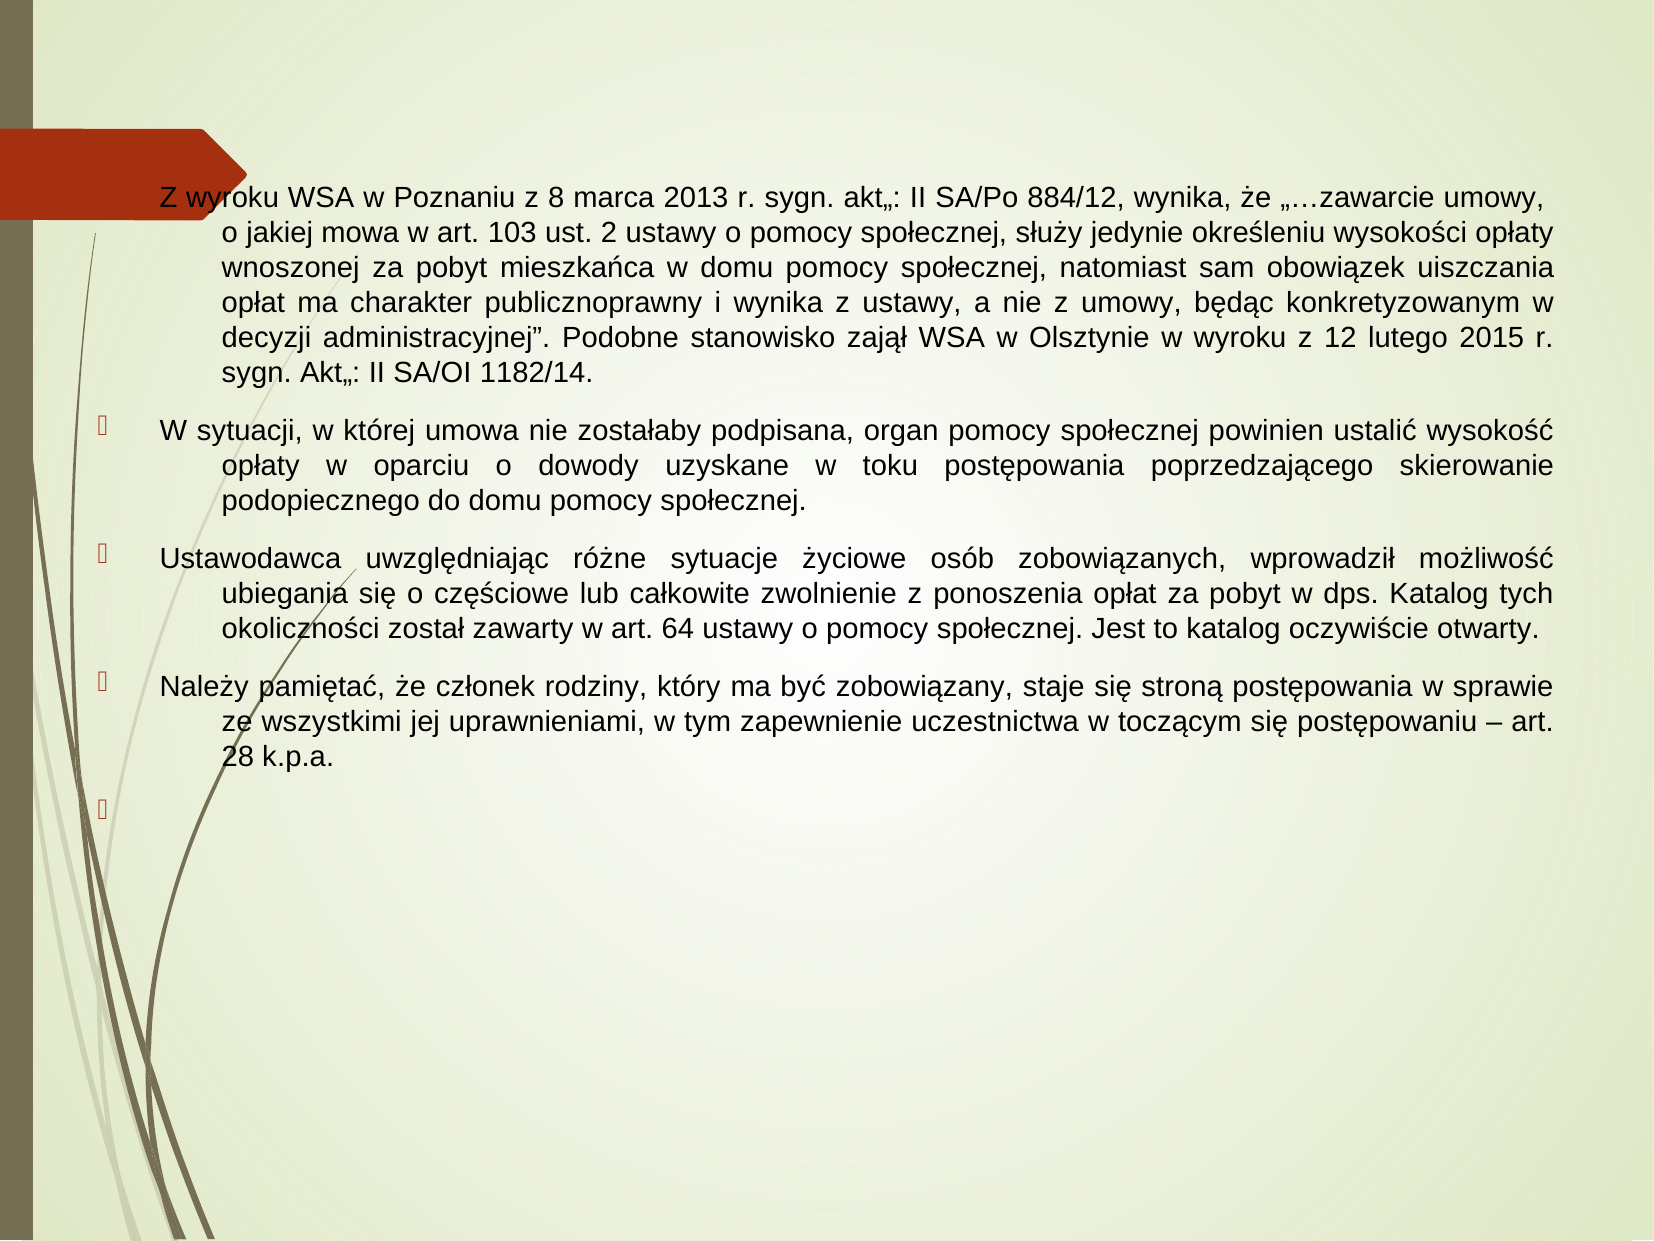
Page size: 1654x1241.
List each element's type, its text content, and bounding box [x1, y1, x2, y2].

list Z wyroku WSA w Poznaniu z 8 marca 2013 r. sygn. akt„: II SA/Po 884/12, wynika, że „…zawarcie umowy, o jakiej mowa w art. 103 ust. 2 ustawy o pomocy społecznej, służy jedynie określeniu wysokości opłaty wnoszonej za pobyt mieszkańca w domu pomocy społecznej, natomiast sam obowiązek uiszczania opłat ma charakter publicznoprawny i wynika z ustawy, a nie z umowy, będąc konkretyzowanym w decyzji administracyjnej”. Podobne stanowisko zajął WSA w Olsztynie w wyroku z 12 lutego 2015 r. sygn. Akt„: II SA/OI 1182/14. W sytuacji, w której umowa nie zostałaby podpisana, organ pomocy społecznej powinien ustalić wysokość opłaty w oparciu o dowody uzyskane w toku postępowania poprzedzającego skierowanie podopiecznego do domu pomocy społecznej. Ustawodawca uwzględniając różne sytuacje życiowe osób zobowiązanych, wprowadził możliwość ubiegania się o częściowe lub całkowite zwolnienie z ponoszenia opłat za pobyt w dps. Katalog tych okoliczności został zawarty w art. 64 ustawy o pomocy społecznej. Jest to katalog oczywiście otwarty. Należy pamiętać, że członek rodziny, który ma być zobowiązany, staje się stroną postępowania w sprawie ze wszystkimi jej uprawnieniami, w tym zapewnienie uczestnictwa w toczącym się postępowaniu – art. 28 k.p.a. [82, 170, 1571, 1109]
